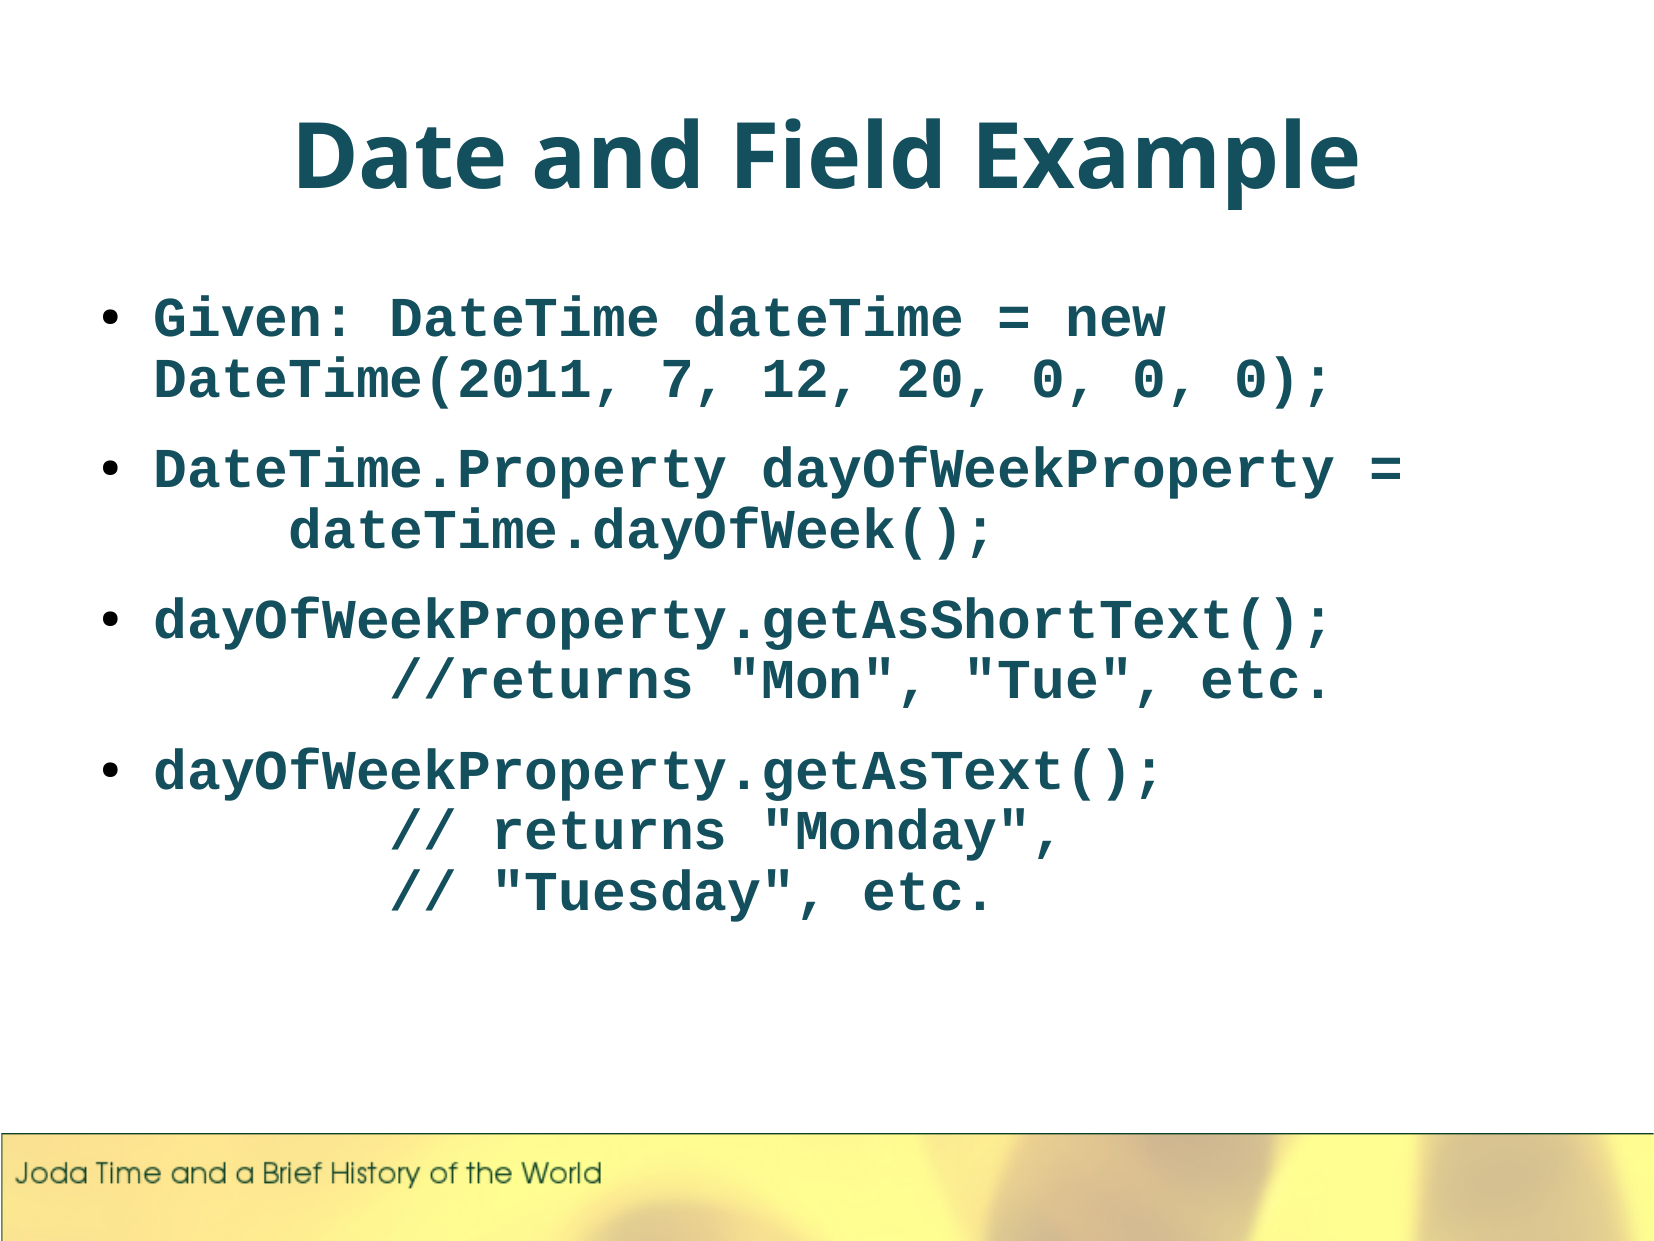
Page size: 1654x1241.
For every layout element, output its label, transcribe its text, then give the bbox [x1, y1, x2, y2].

title Date and Field Example [82, 49, 1571, 257]
list Given: DateTime dateTime = new DateTime(2011, 7, 12, 20, 0, 0, 0); DateTime.Property dayOfWeekProperty = dateTime.dayOfWeek(); dayOfWeekProperty.getAsShortText(); //returns "Mon", "Tue", etc. dayOfWeekProperty.getAsText(); // returns "Monday", // "Tuesday", etc. [82, 290, 1571, 1109]
picture [1, 1133, 1654, 1241]
